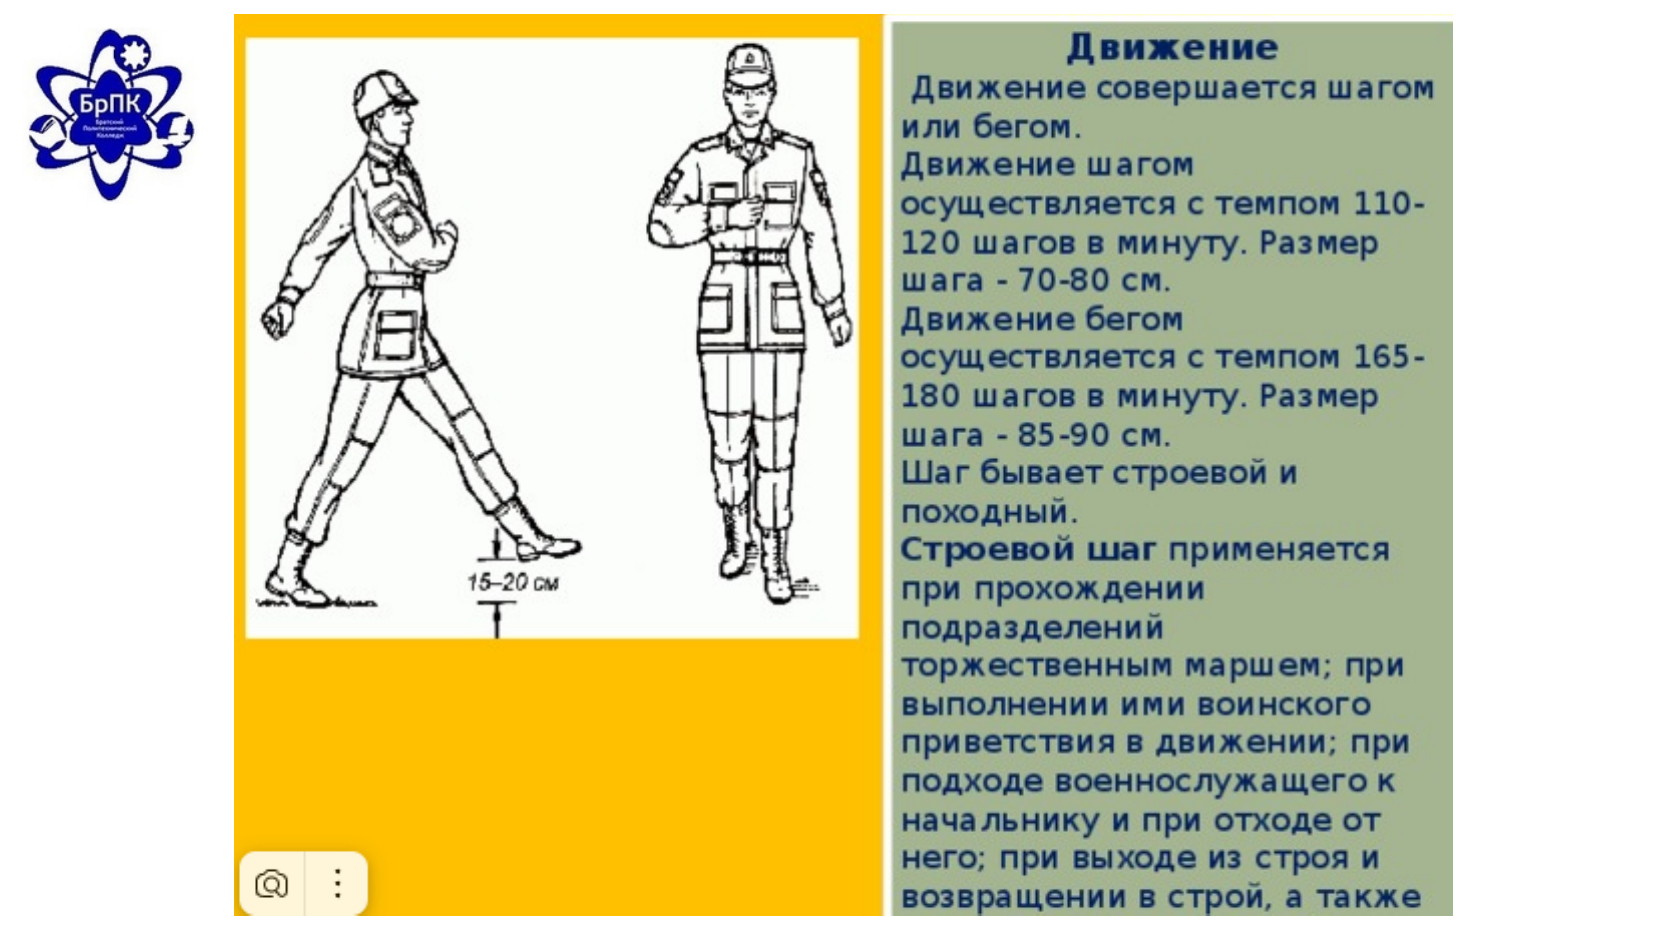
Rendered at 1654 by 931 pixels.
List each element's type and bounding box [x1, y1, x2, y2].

picture [23, 26, 200, 204]
picture [234, 14, 1453, 916]
